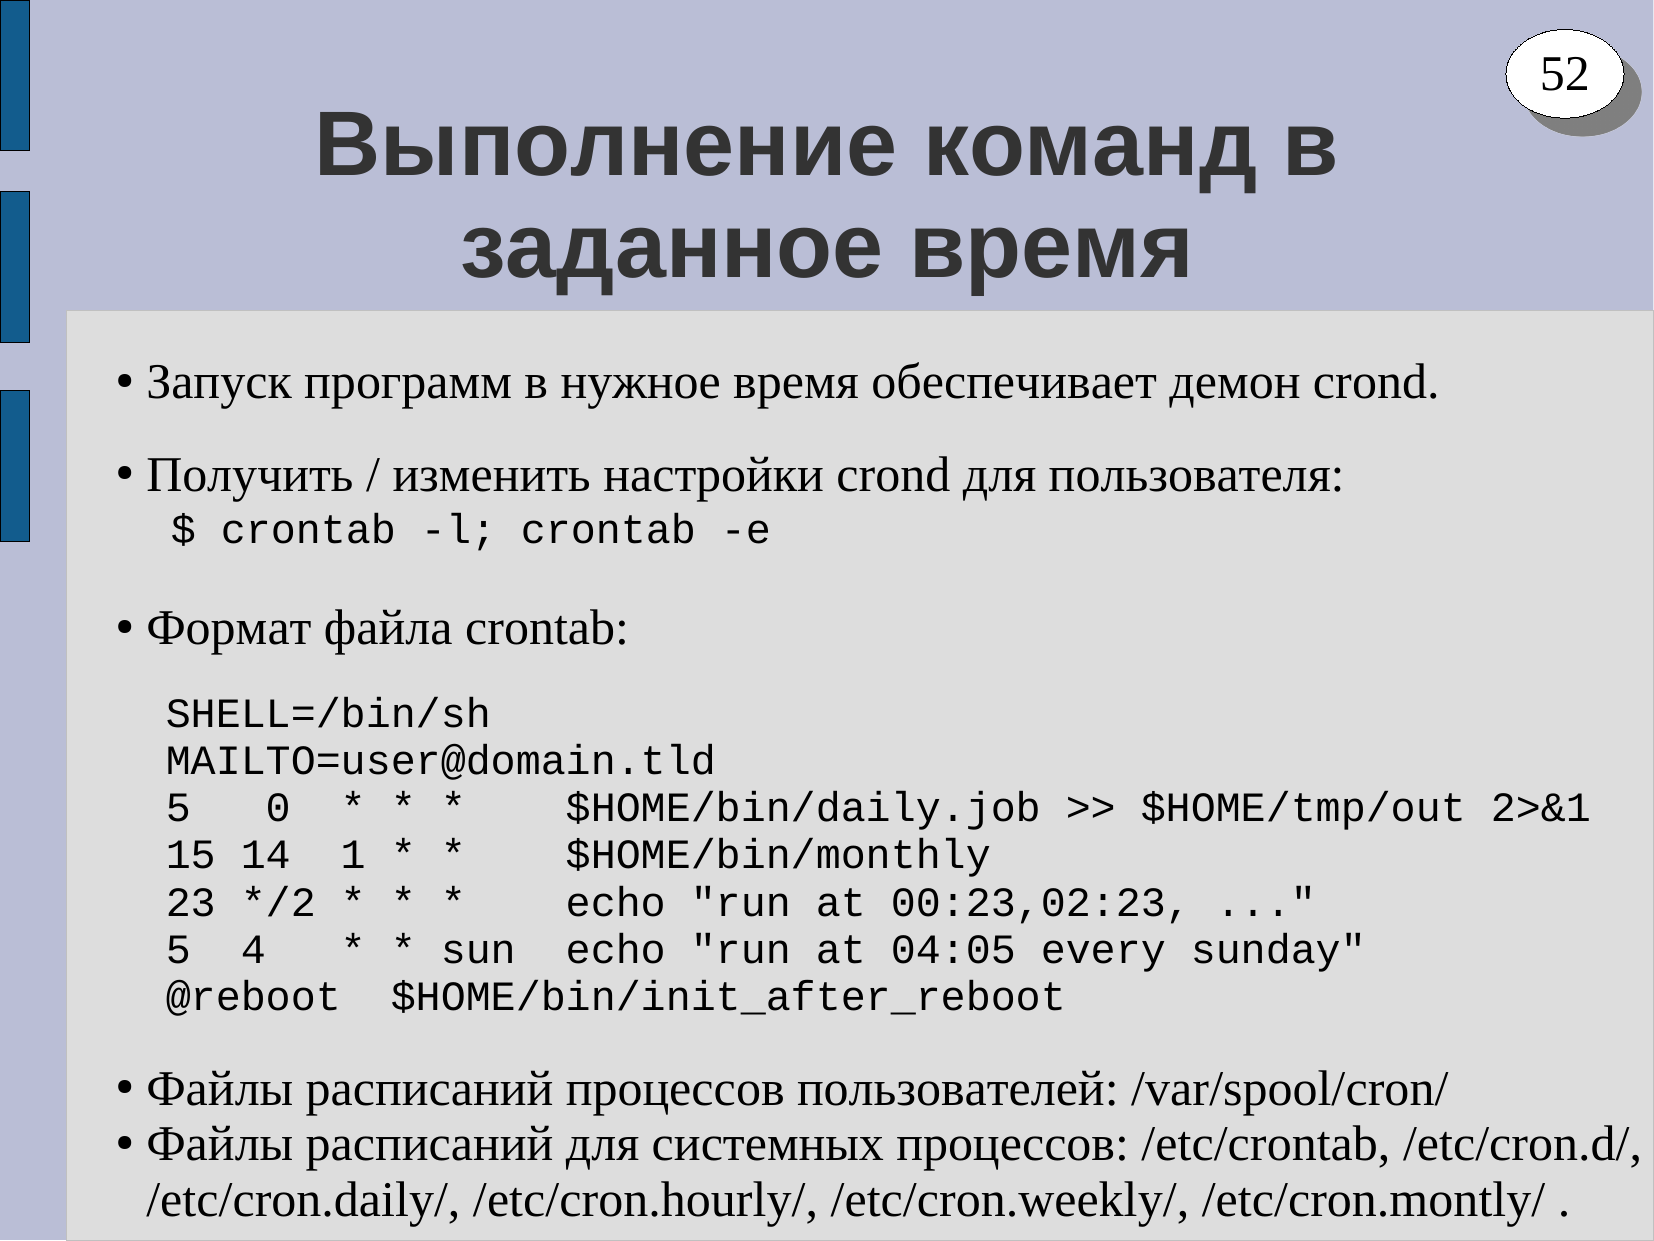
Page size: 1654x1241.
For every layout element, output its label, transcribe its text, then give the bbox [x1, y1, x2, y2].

text_box 52 [1505, 29, 1625, 119]
text_box Запуск программ в нужное время обеспечивает демон crond. Получить / изменить настройки crond для пользователя: $ crontab -l; crontab -e Формат файла crontab: SHELL=/bin/sh MAILTO=user@domain.tld 5 0 * * * $HOME/bin/daily.job >> $HOME/tmp/out 2>&1 15 14 1 * * $HOME/bin/monthly 23 */2 * * * echo "run at 00:23,02:23, ..." 5 4 * * sun echo "run at 04:05 every sunday" @reboot $HOME/bin/init_after_reboot Файлы расписаний процессов пользователей: /var/spool/cron/ Файлы расписаний для системных процессов: /etc/crontab, /etc/cron.d/, /etc/cron.daily/, /etc/cron.hourly/, /etc/cron.weekly/, /etc/cron.montly/ . [115, 354, 1644, 1227]
title Выполнение команд в заданное время [121, 91, 1534, 299]
